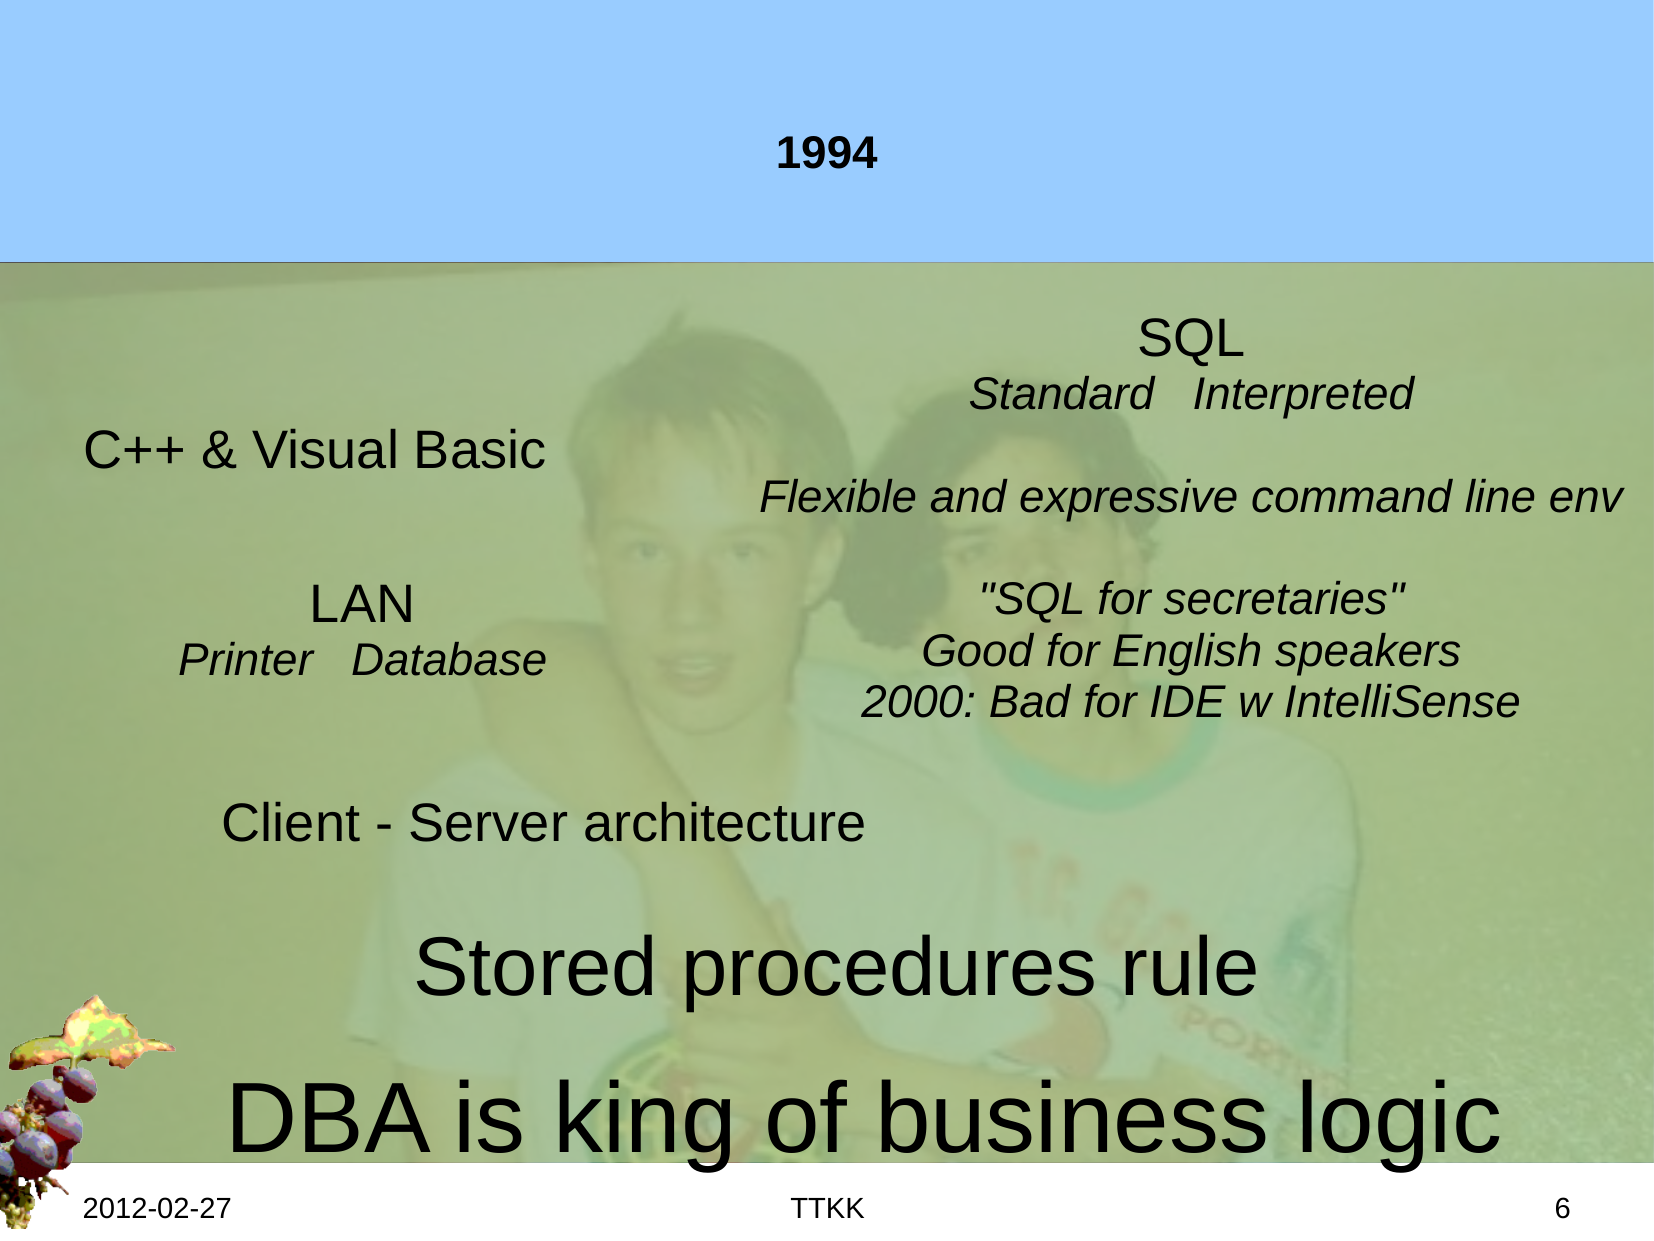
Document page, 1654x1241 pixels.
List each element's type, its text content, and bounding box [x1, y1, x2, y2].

text_box SQL Standard Interpreted Flexible and expressive command line env "SQL for secretaries" Good for English speakers 2000: Bad for IDE w IntelliSense [744, 300, 1639, 735]
text_box [0, 262, 1654, 1163]
text_box Stored procedures rule [398, 912, 1276, 1021]
text_box DBA is king of business logic [211, 1054, 1519, 1201]
picture [0, 990, 188, 1229]
title 1994 [82, 49, 1571, 257]
text_box LAN Printer Database [163, 566, 563, 693]
text_box C++ & Visual Basic [68, 412, 563, 488]
text_box Client - Server architecture [207, 785, 883, 861]
